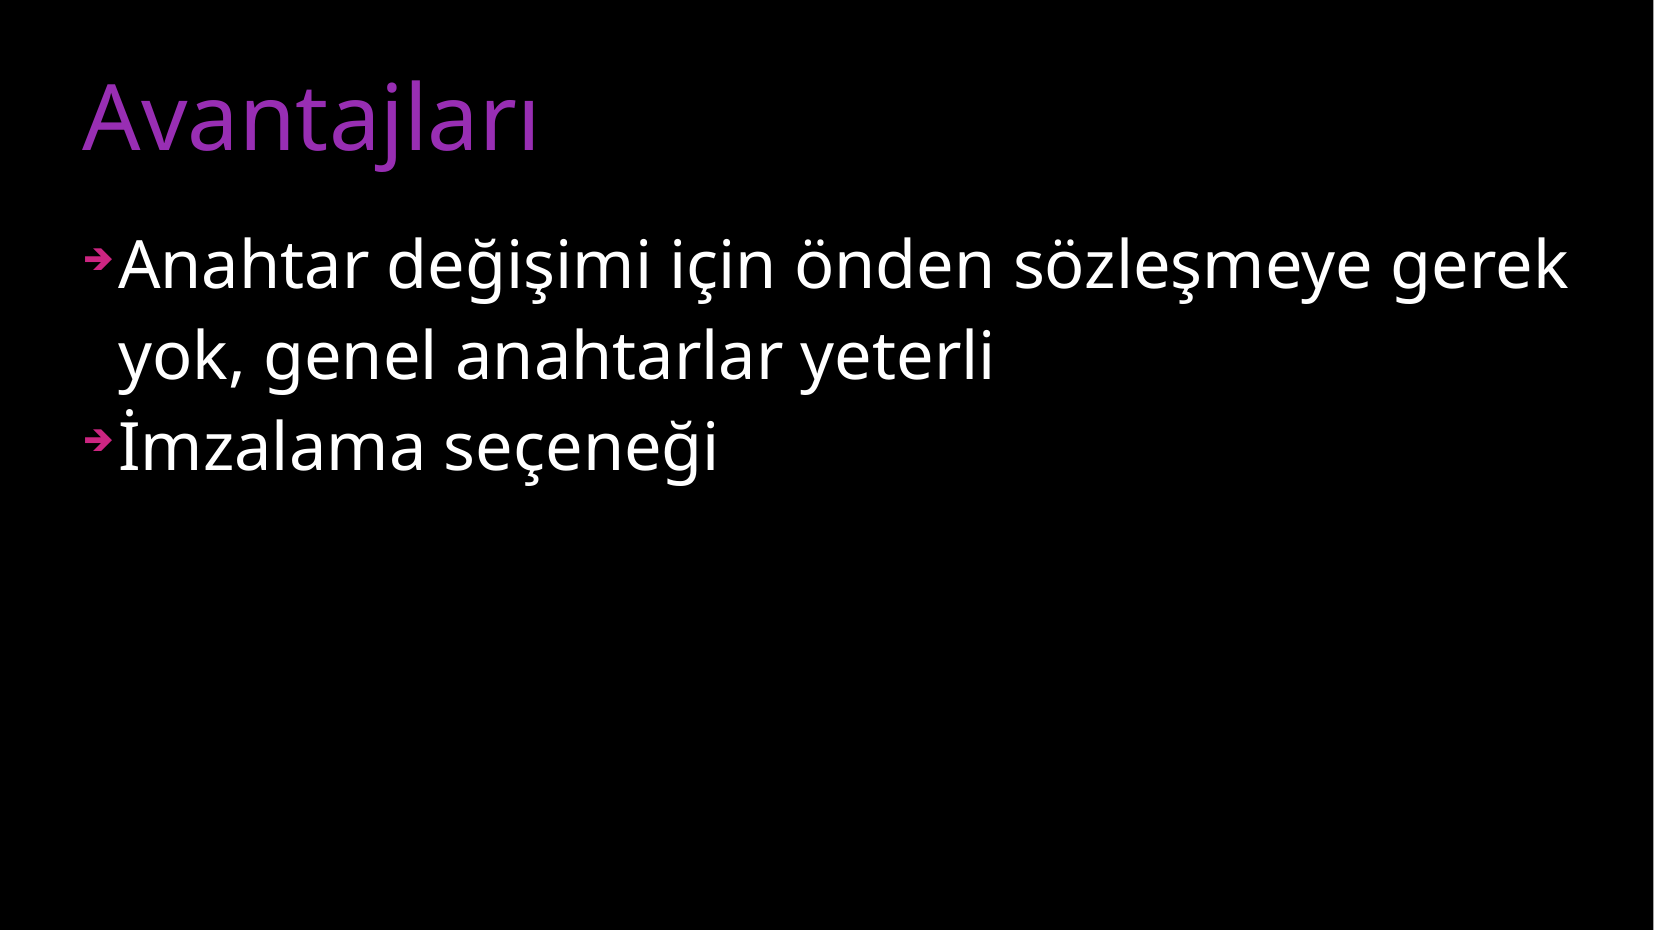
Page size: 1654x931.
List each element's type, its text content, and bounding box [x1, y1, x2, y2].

title Avantajları [82, 37, 1571, 193]
subtitle Anahtar değişimi için önden sözleşmeye gerek yok, genel anahtarlar yeterli İmzalama seçeneği [82, 217, 1571, 758]
